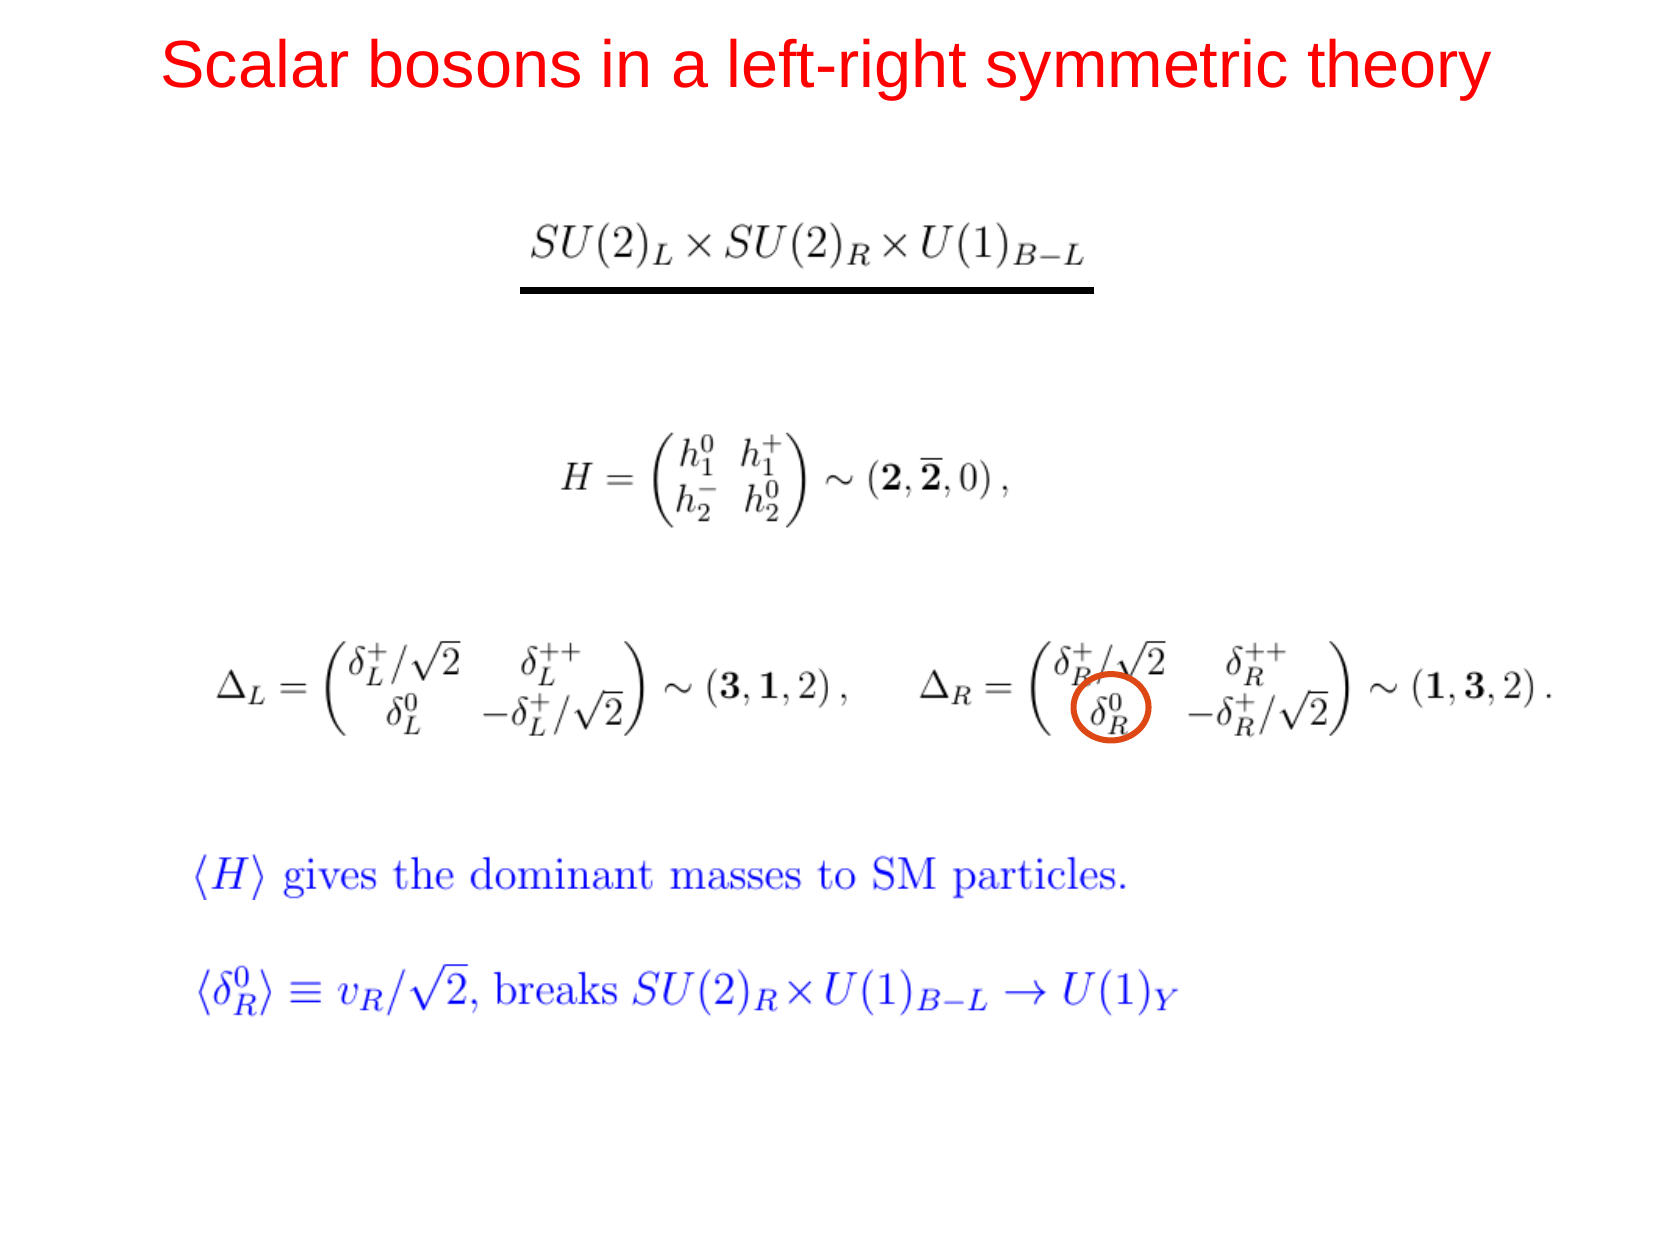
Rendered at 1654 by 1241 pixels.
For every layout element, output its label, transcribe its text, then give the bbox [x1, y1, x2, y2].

picture [519, 210, 1131, 276]
picture [510, 419, 1099, 556]
picture [160, 963, 1186, 1021]
picture [201, 599, 1591, 747]
title Scalar bosons in a left-right symmetric theory [83, 0, 1572, 168]
picture [177, 842, 1141, 901]
